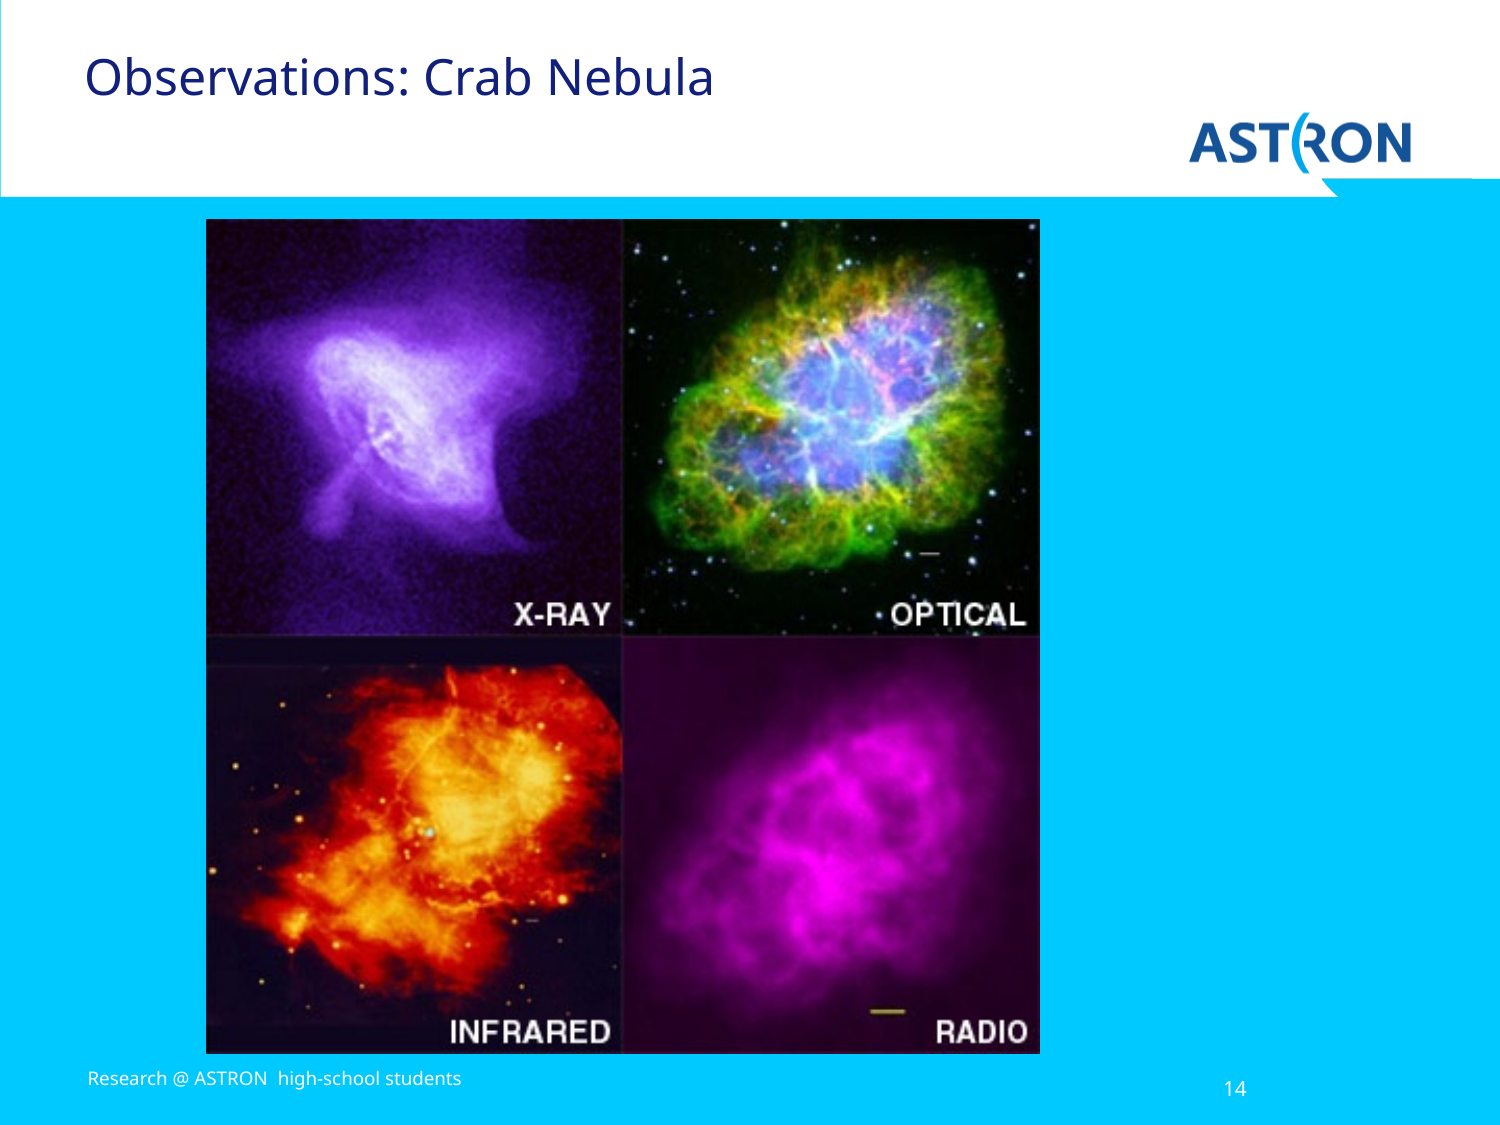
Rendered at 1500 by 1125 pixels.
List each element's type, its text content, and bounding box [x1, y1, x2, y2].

text_box Observations: Crab Nebula [69, 37, 1075, 188]
picture [0, 0, 1500, 196]
text_box <number> [1208, 1062, 1409, 1125]
picture [207, 220, 1039, 1053]
text_box Research @ ASTRON high-school students [87, 1062, 1055, 1125]
